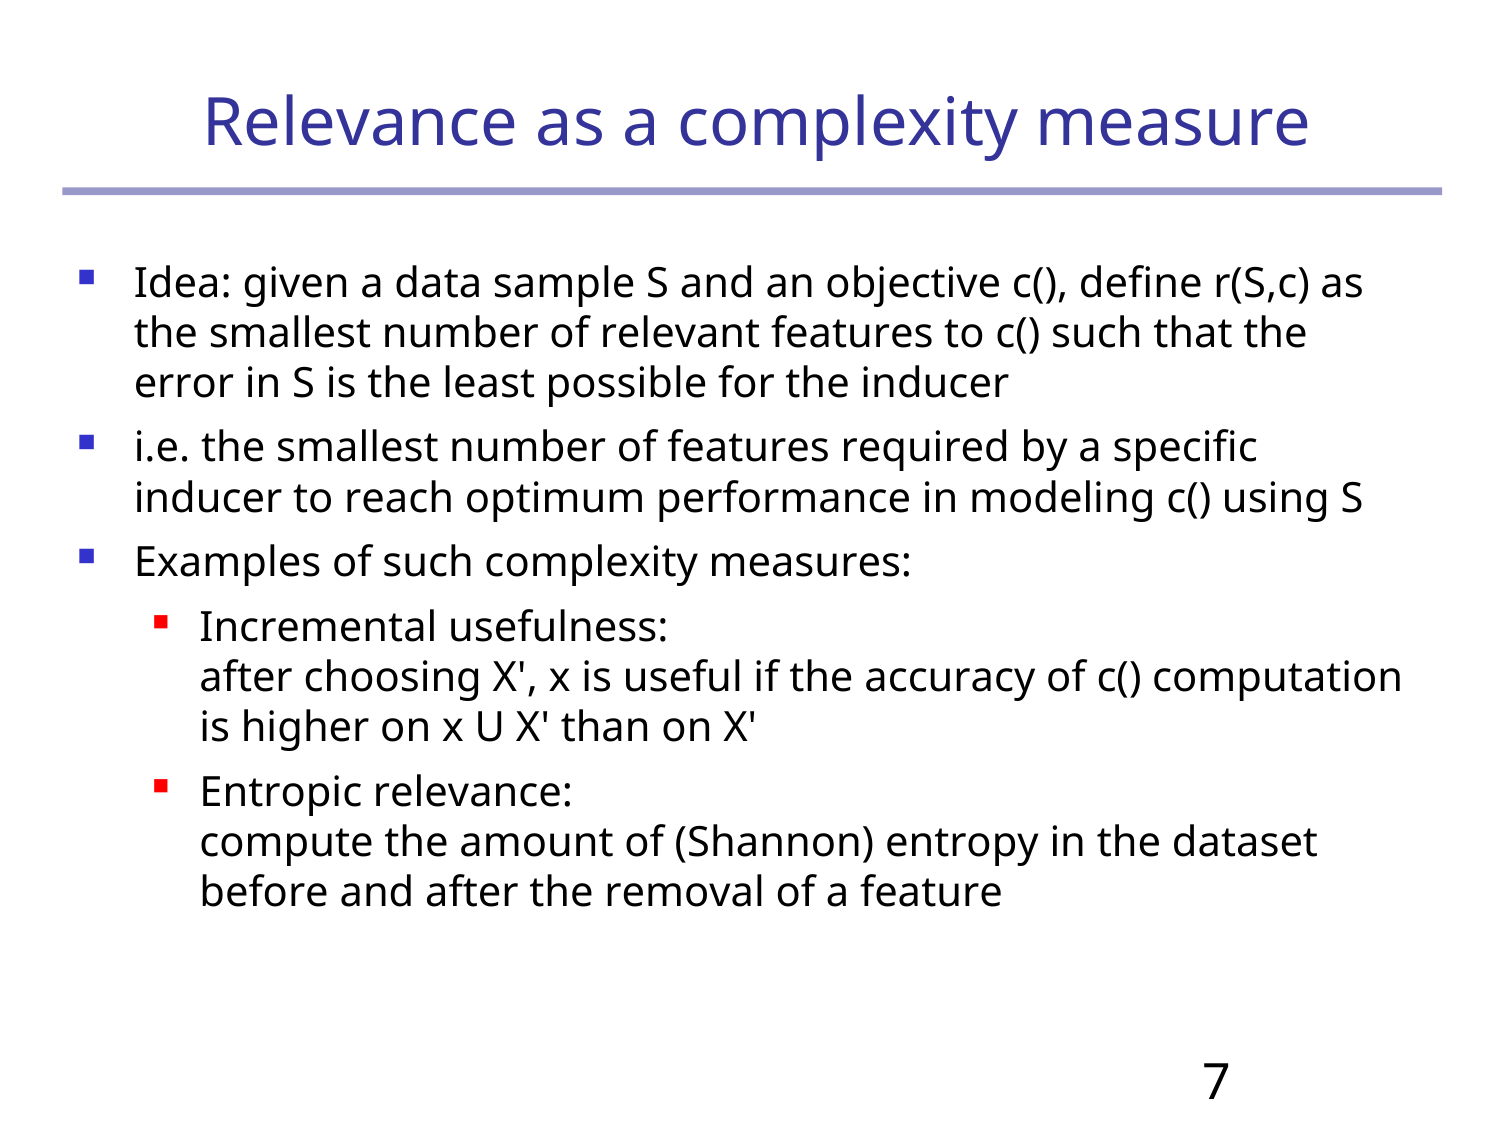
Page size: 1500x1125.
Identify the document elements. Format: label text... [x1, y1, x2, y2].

text_box <number> [1187, 1050, 1500, 1125]
list Idea: given a data sample S and an objective c(), define r(S,c) as the smallest number of relevant features to c() such that the error in S is the least possible for the inducer i.e. the smallest number of features required by a specific inducer to reach optimum performance in modeling c() using S Examples of such complexity measures: Incremental usefulness: after choosing X', x is useful if the accuracy of c() computation is higher on x U X' than on X' Entropic relevance: compute the amount of (Shannon) entropy in the dataset before and after the removal of a feature [62, 118, 1426, 972]
title Relevance as a complexity measure [60, 49, 1456, 188]
